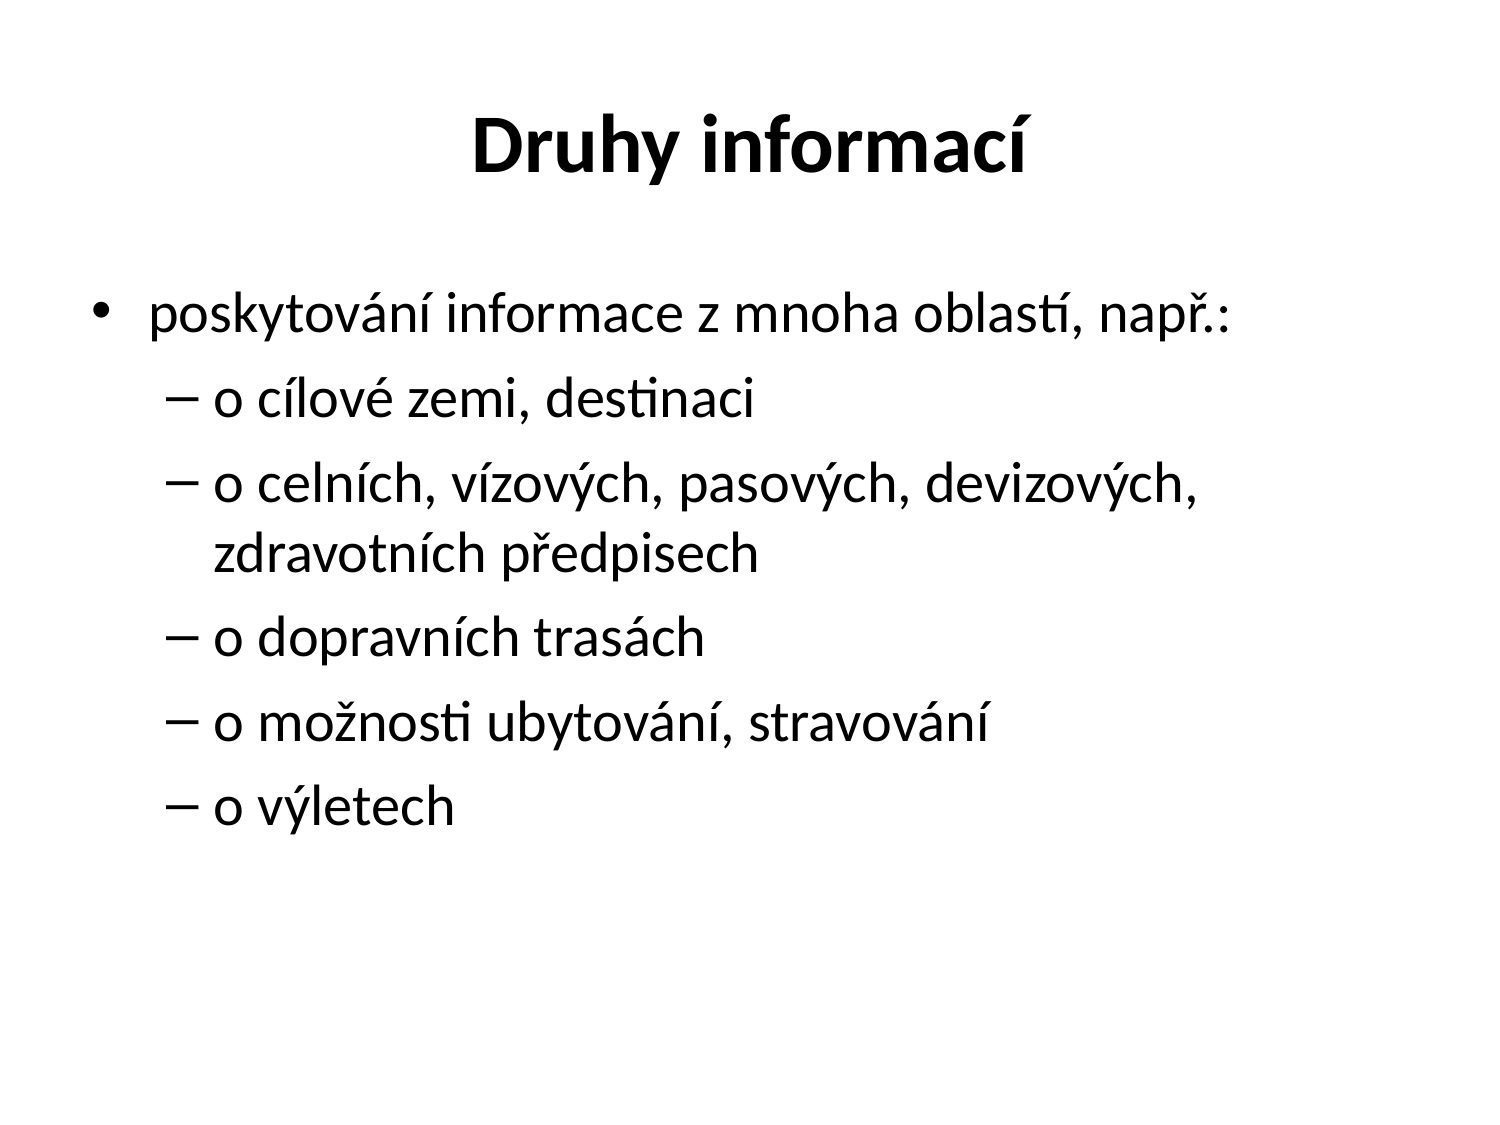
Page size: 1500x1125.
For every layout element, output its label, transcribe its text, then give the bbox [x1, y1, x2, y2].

title Druhy informací [75, 45, 1426, 233]
list poskytování informace z mnoha oblastí, např.: o cílové zemi, destinaci o celních, vízových, pasových, devizových, zdravotních předpisech o dopravních trasách o možnosti ubytování, stravování o výletech [76, 267, 1427, 1014]
